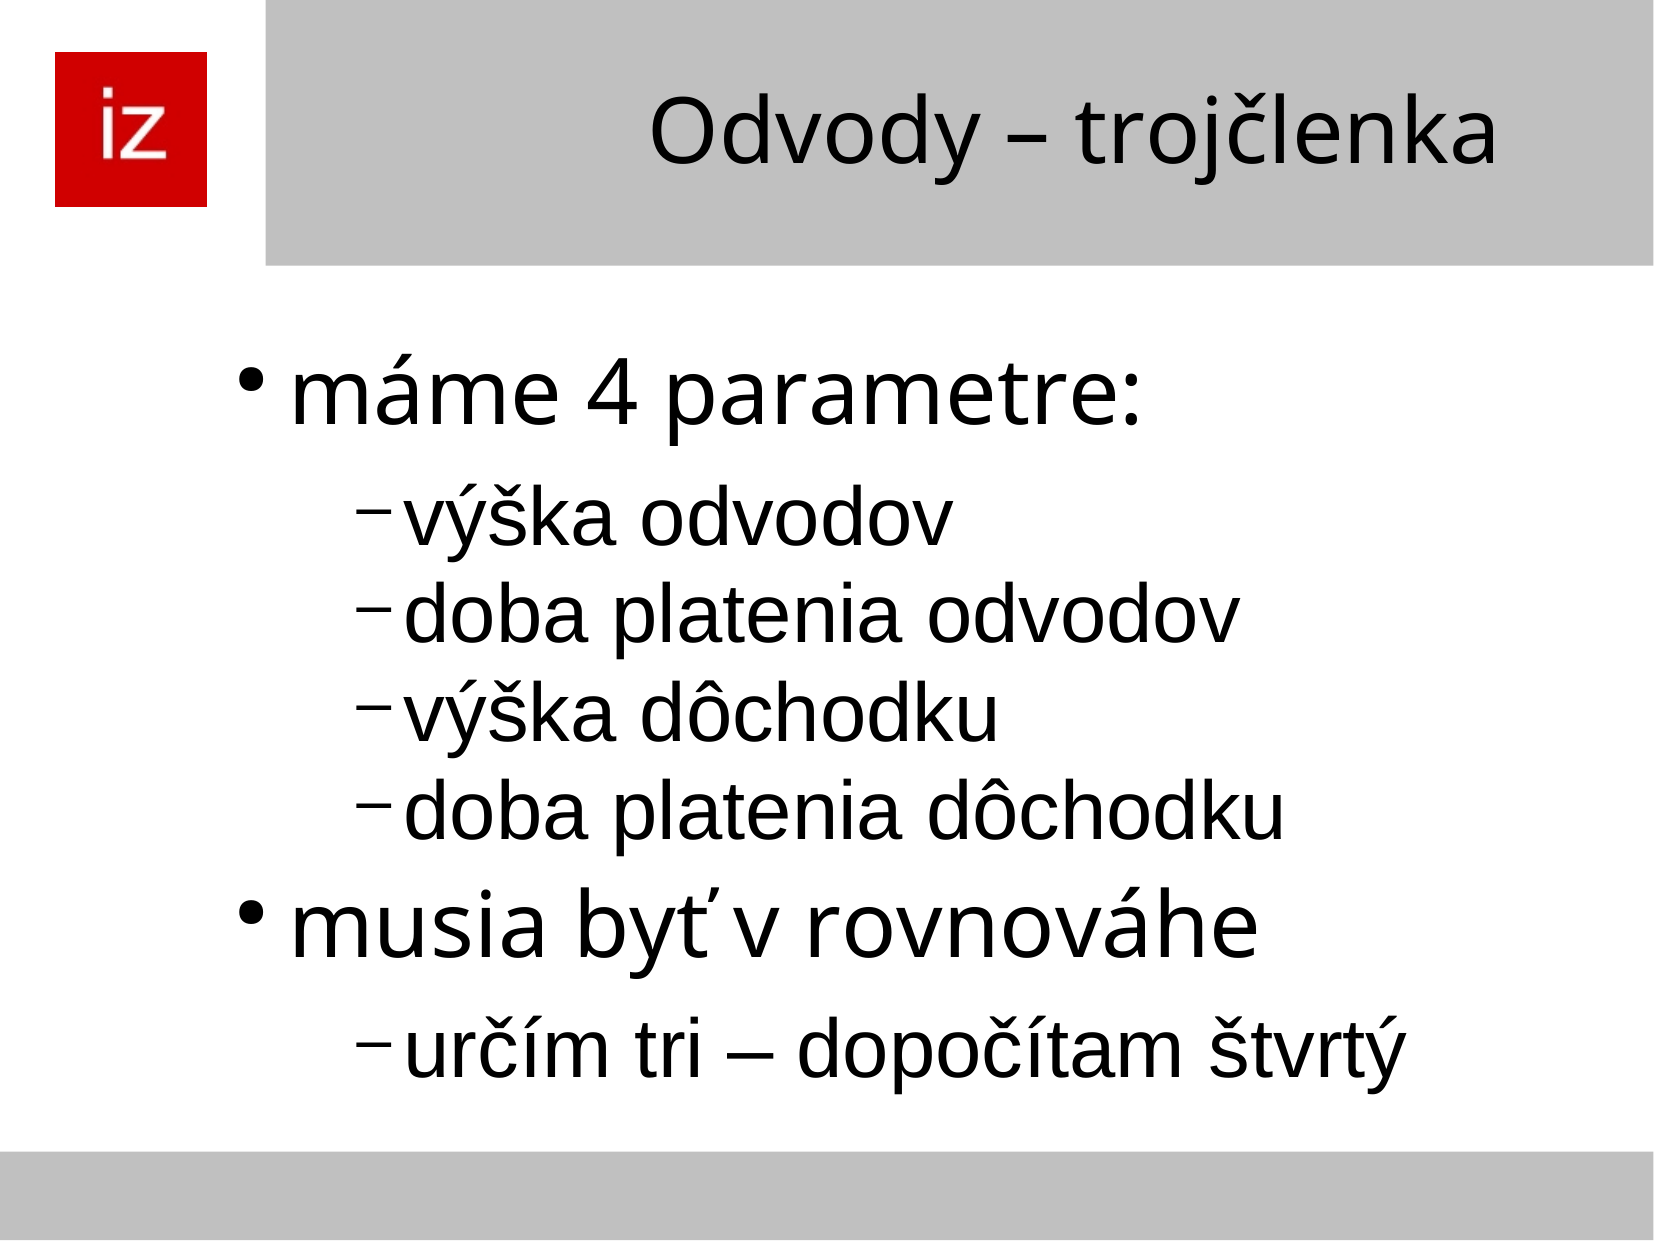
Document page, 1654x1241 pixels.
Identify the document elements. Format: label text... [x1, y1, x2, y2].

title Odvody – trojčlenka [561, 29, 1565, 237]
list máme 4 parametre: výška odvodov doba platenia odvodov výška dôchodku doba platenia dôchodku musia byť v rovnováhe určím tri – dopočítam štvrtý [121, 344, 1533, 1126]
picture [55, 52, 207, 207]
